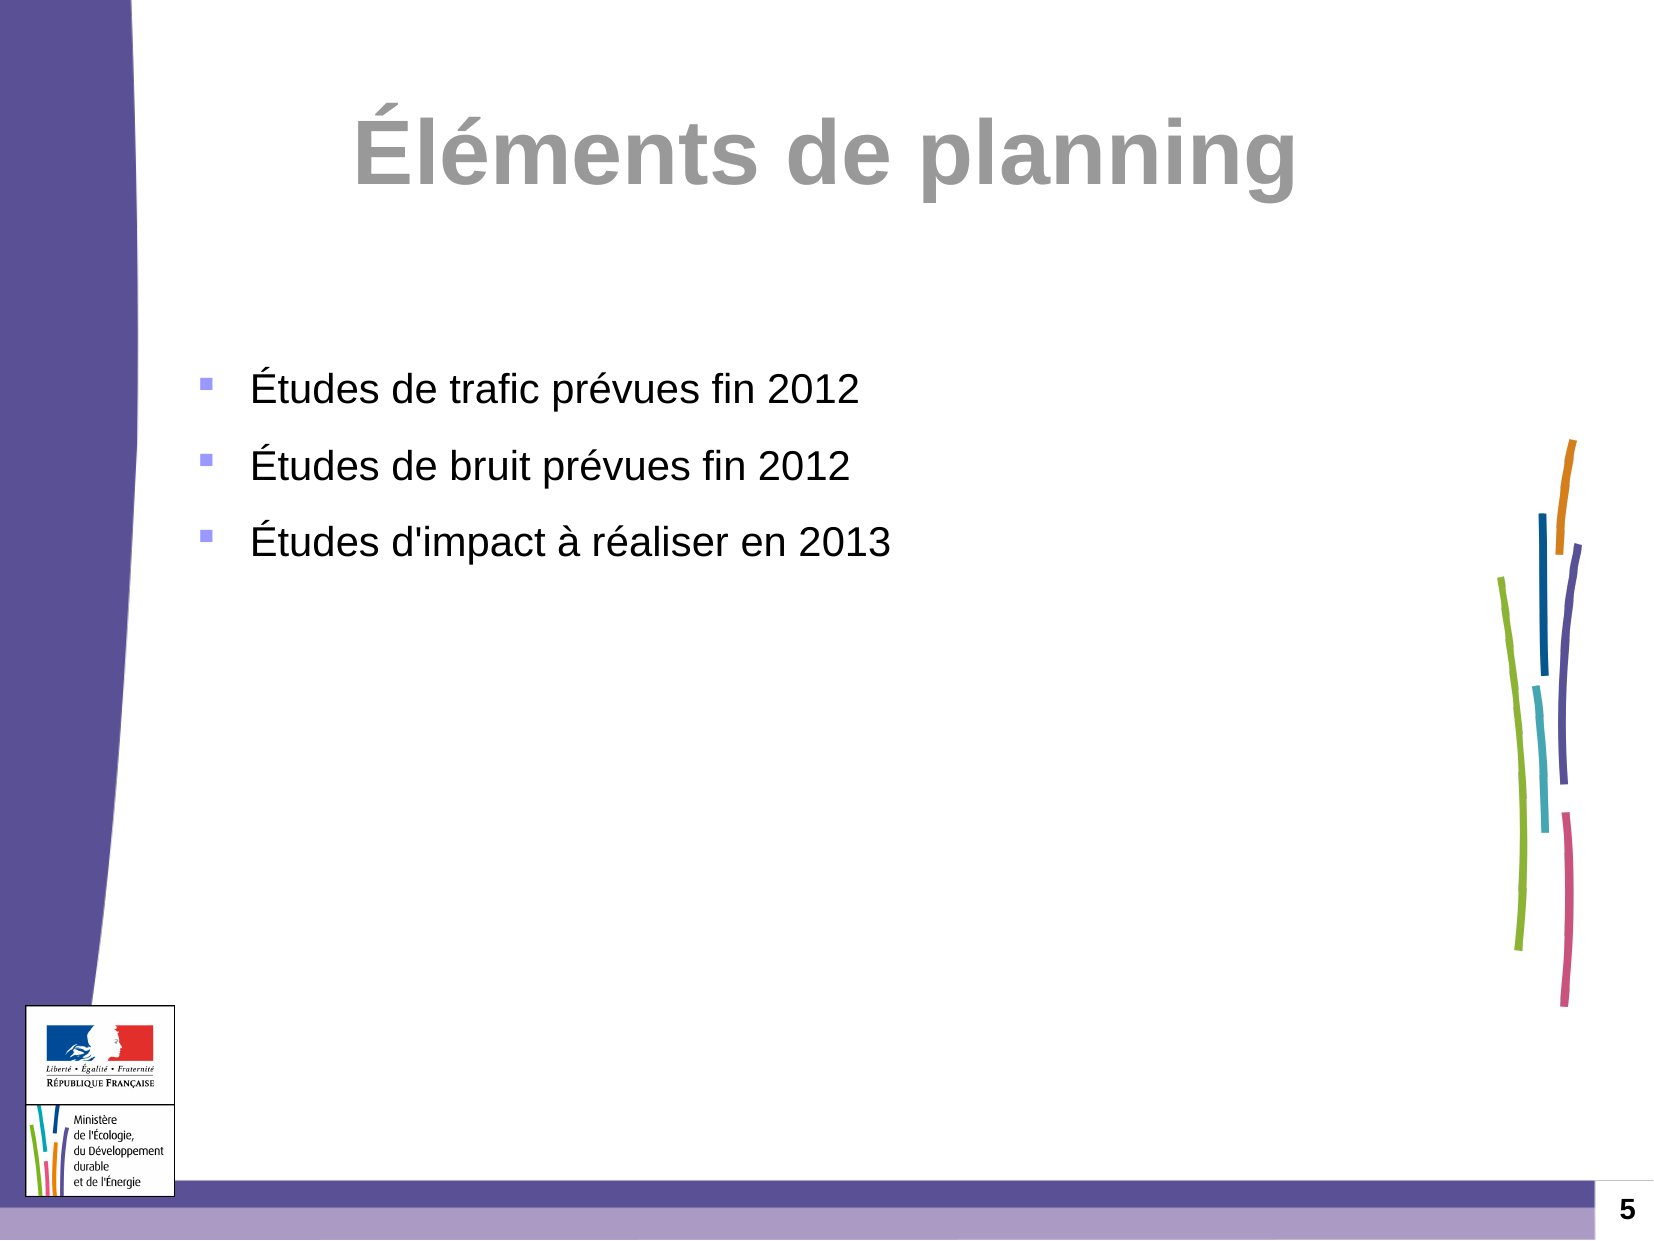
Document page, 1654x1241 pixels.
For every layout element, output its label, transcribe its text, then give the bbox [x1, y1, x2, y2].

picture [0, 0, 1654, 1240]
title Éléments de planning [82, 56, 1571, 250]
list Études de trafic prévues fin 2012 Études de bruit prévues fin 2012 Études d'impact à réaliser en 2013 [179, 290, 1509, 995]
